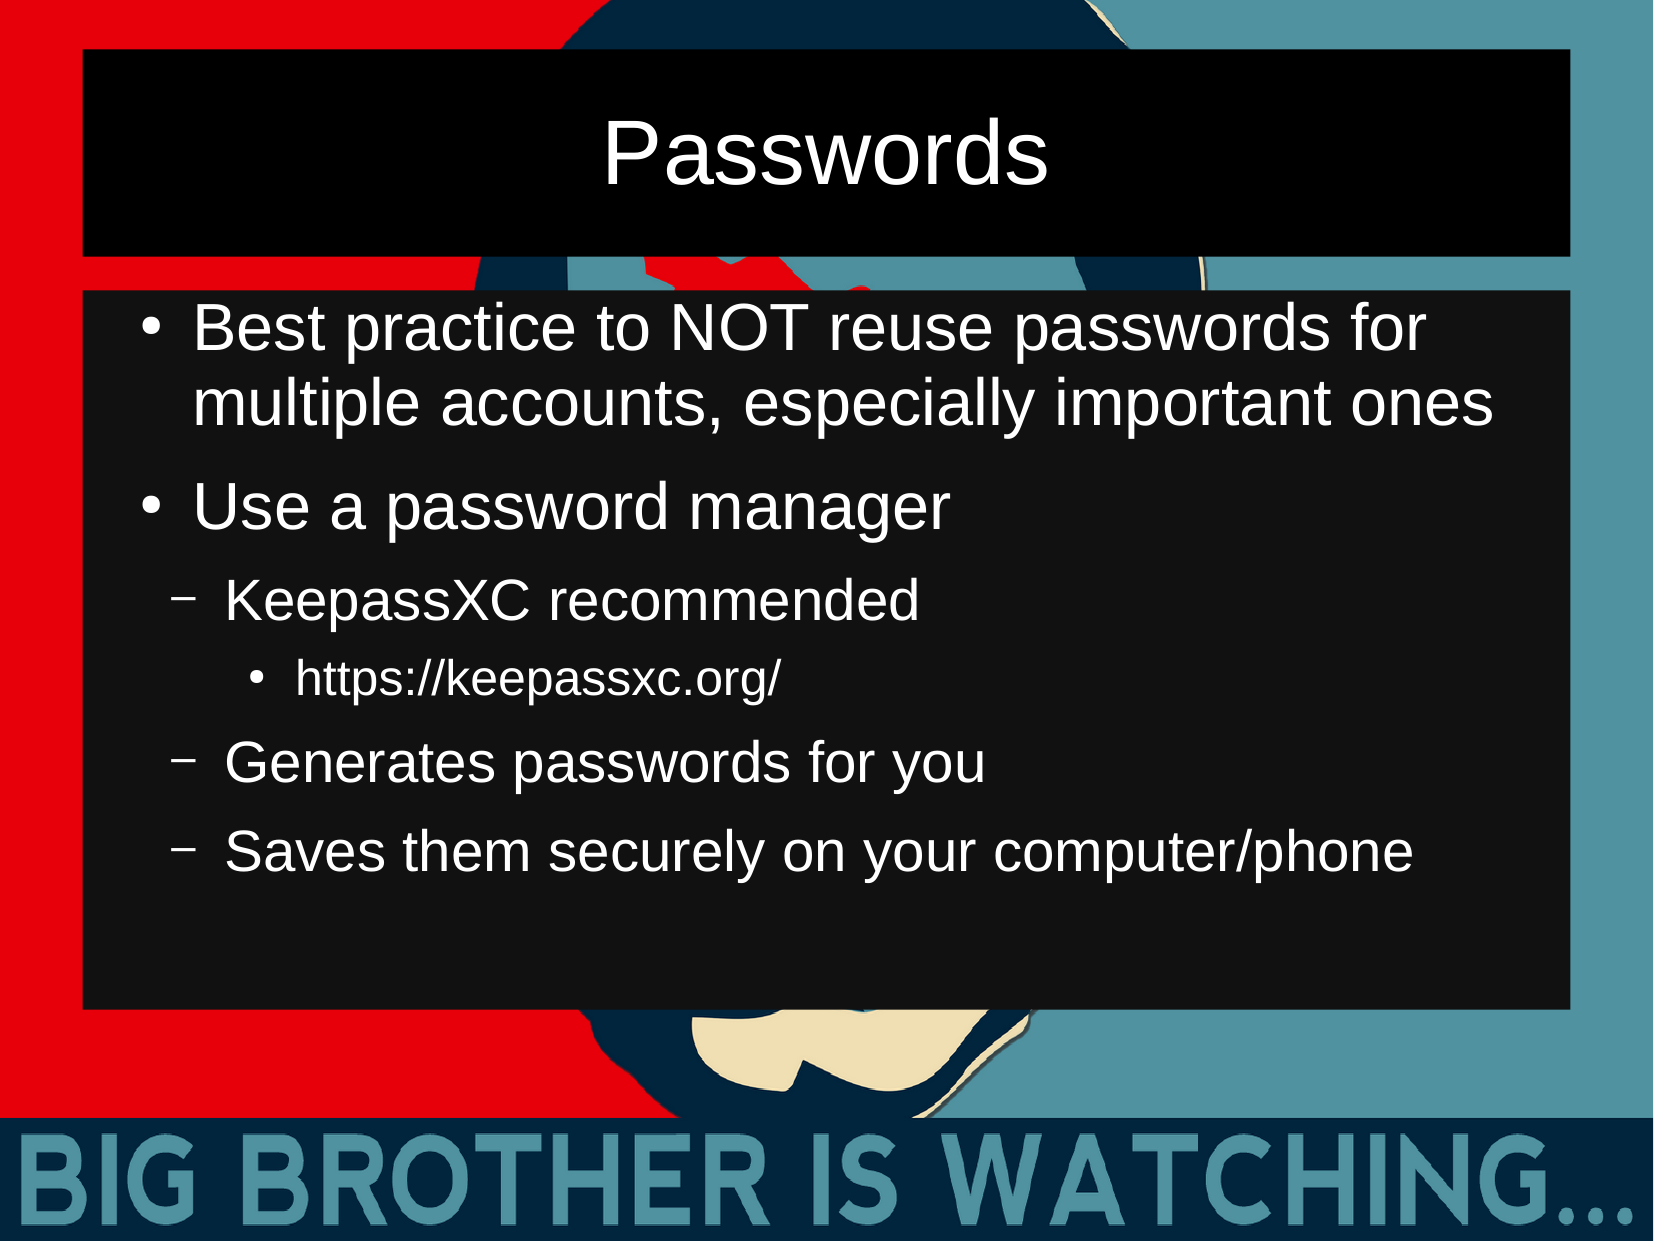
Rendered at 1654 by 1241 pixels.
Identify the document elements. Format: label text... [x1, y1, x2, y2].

title Passwords [82, 49, 1571, 257]
list Best practice to NOT reuse passwords for multiple accounts, especially important ones Use a password manager KeepassXC recommended https://keepassxc.org/ Generates passwords for you Saves them securely on your computer/phone [82, 290, 1571, 1010]
picture [0, 0, 1654, 1241]
